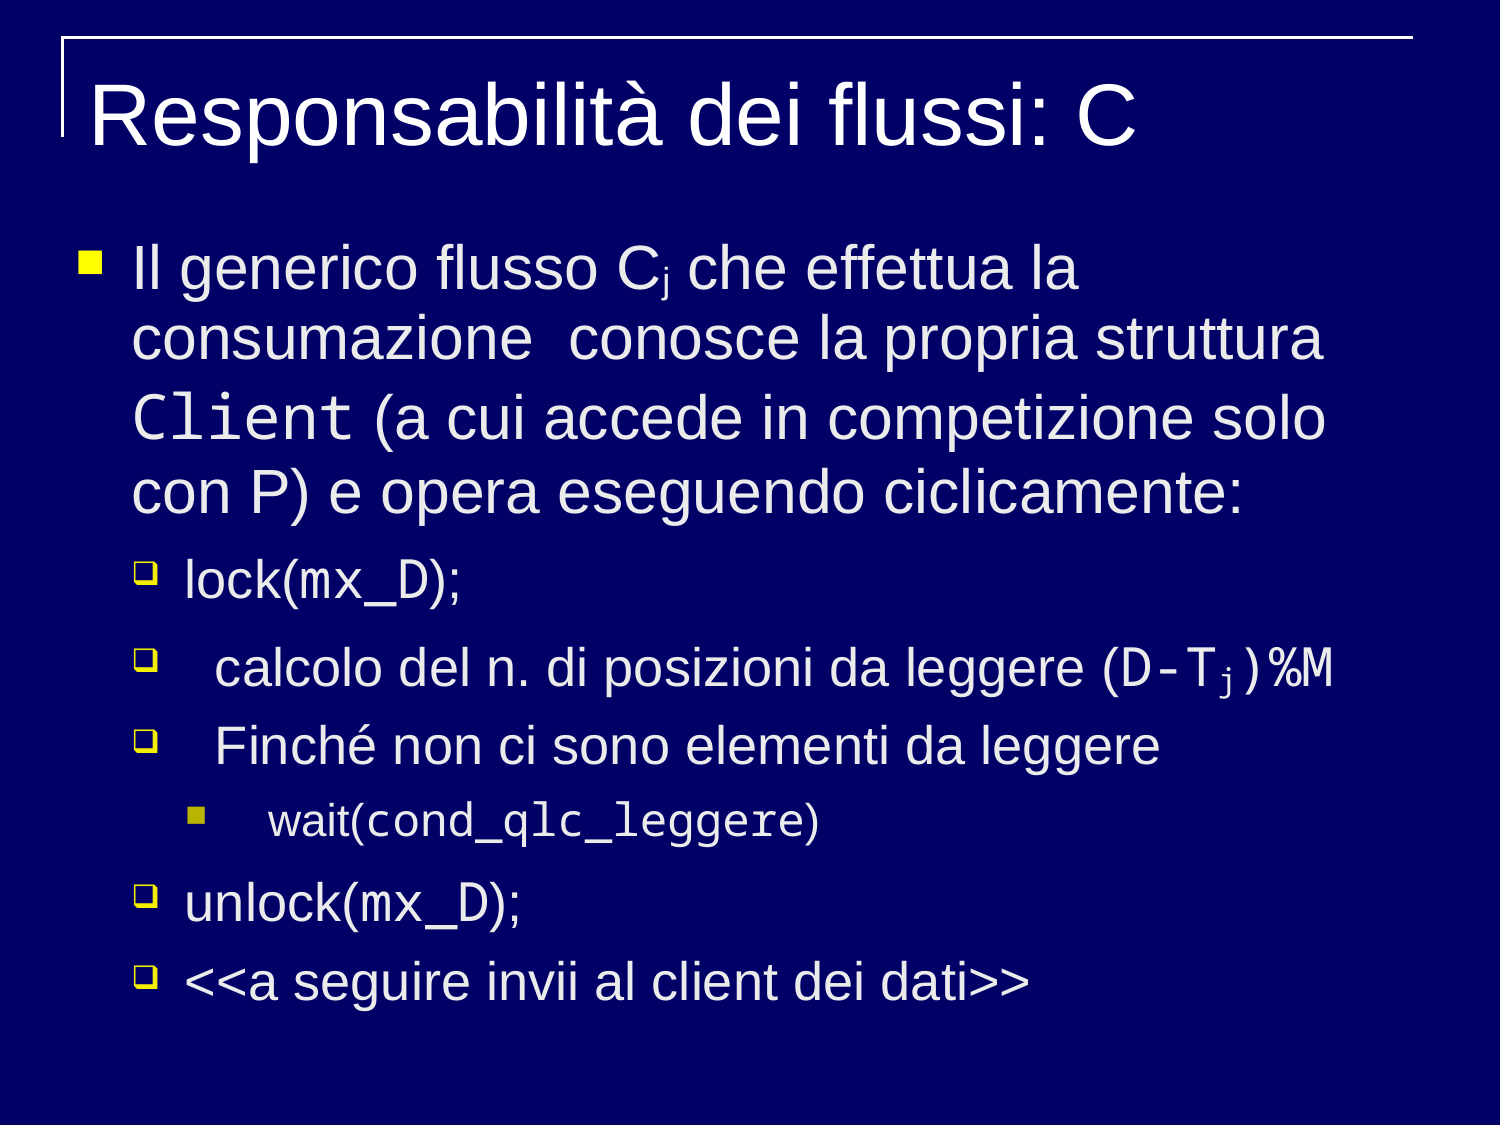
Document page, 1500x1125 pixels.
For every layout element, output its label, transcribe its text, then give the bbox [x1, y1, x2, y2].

list Il generico flusso Cj che effettua la consumazione conosce la propria struttura Client (a cui accede in competizione solo con P) e opera eseguendo ciclicamente: lock(mx_D); calcolo del n. di posizioni da leggere (D-Tj)%M Finché non ci sono elementi da leggere wait(cond_qlc_leggere) unlock(mx_D); <<a seguire invii al client dei dati>> [75, 232, 1426, 1006]
title Responsabilità dei flussi: C [88, 52, 1439, 178]
